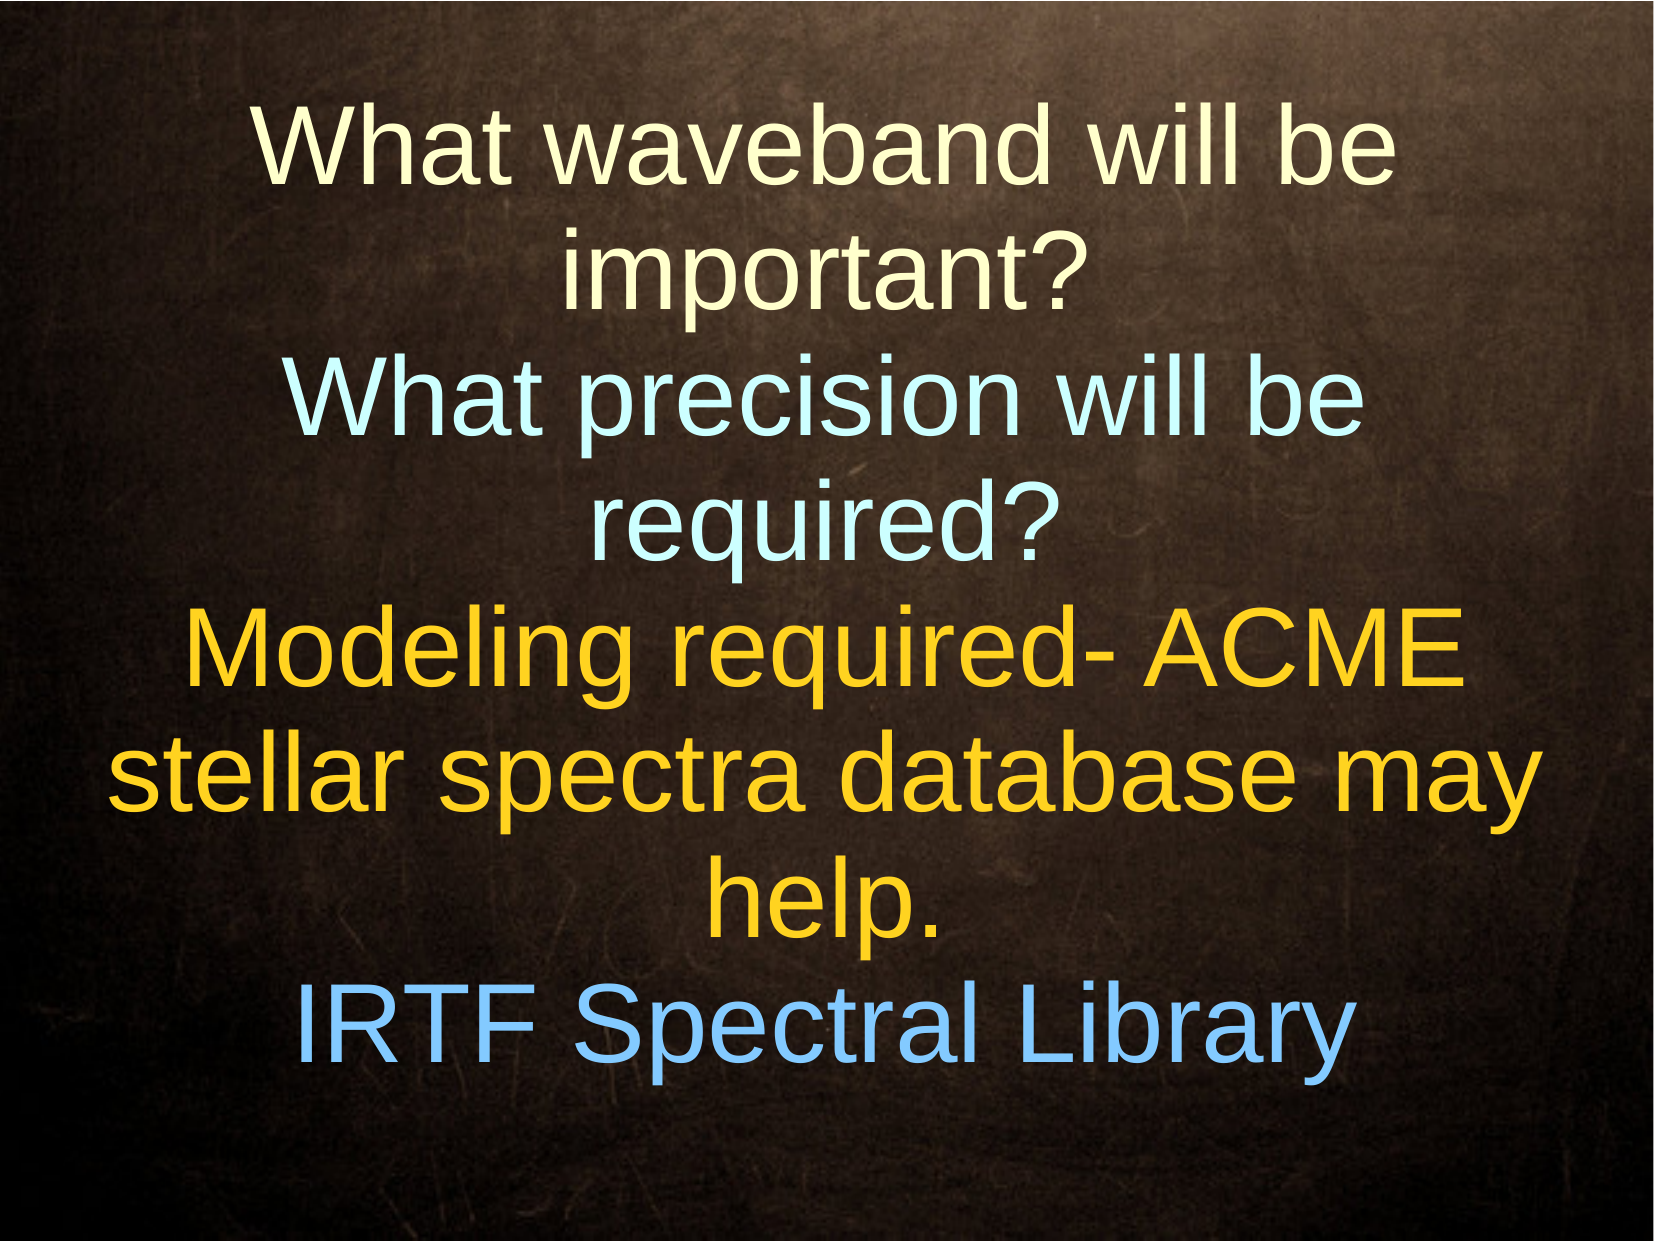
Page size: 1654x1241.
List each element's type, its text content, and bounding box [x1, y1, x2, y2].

picture [0, 1, 1654, 1241]
text_box What waveband will be important? What precision will be required? Modeling required- ACME stellar spectra database may help. IRTF Spectral Library [75, 75, 1576, 1094]
